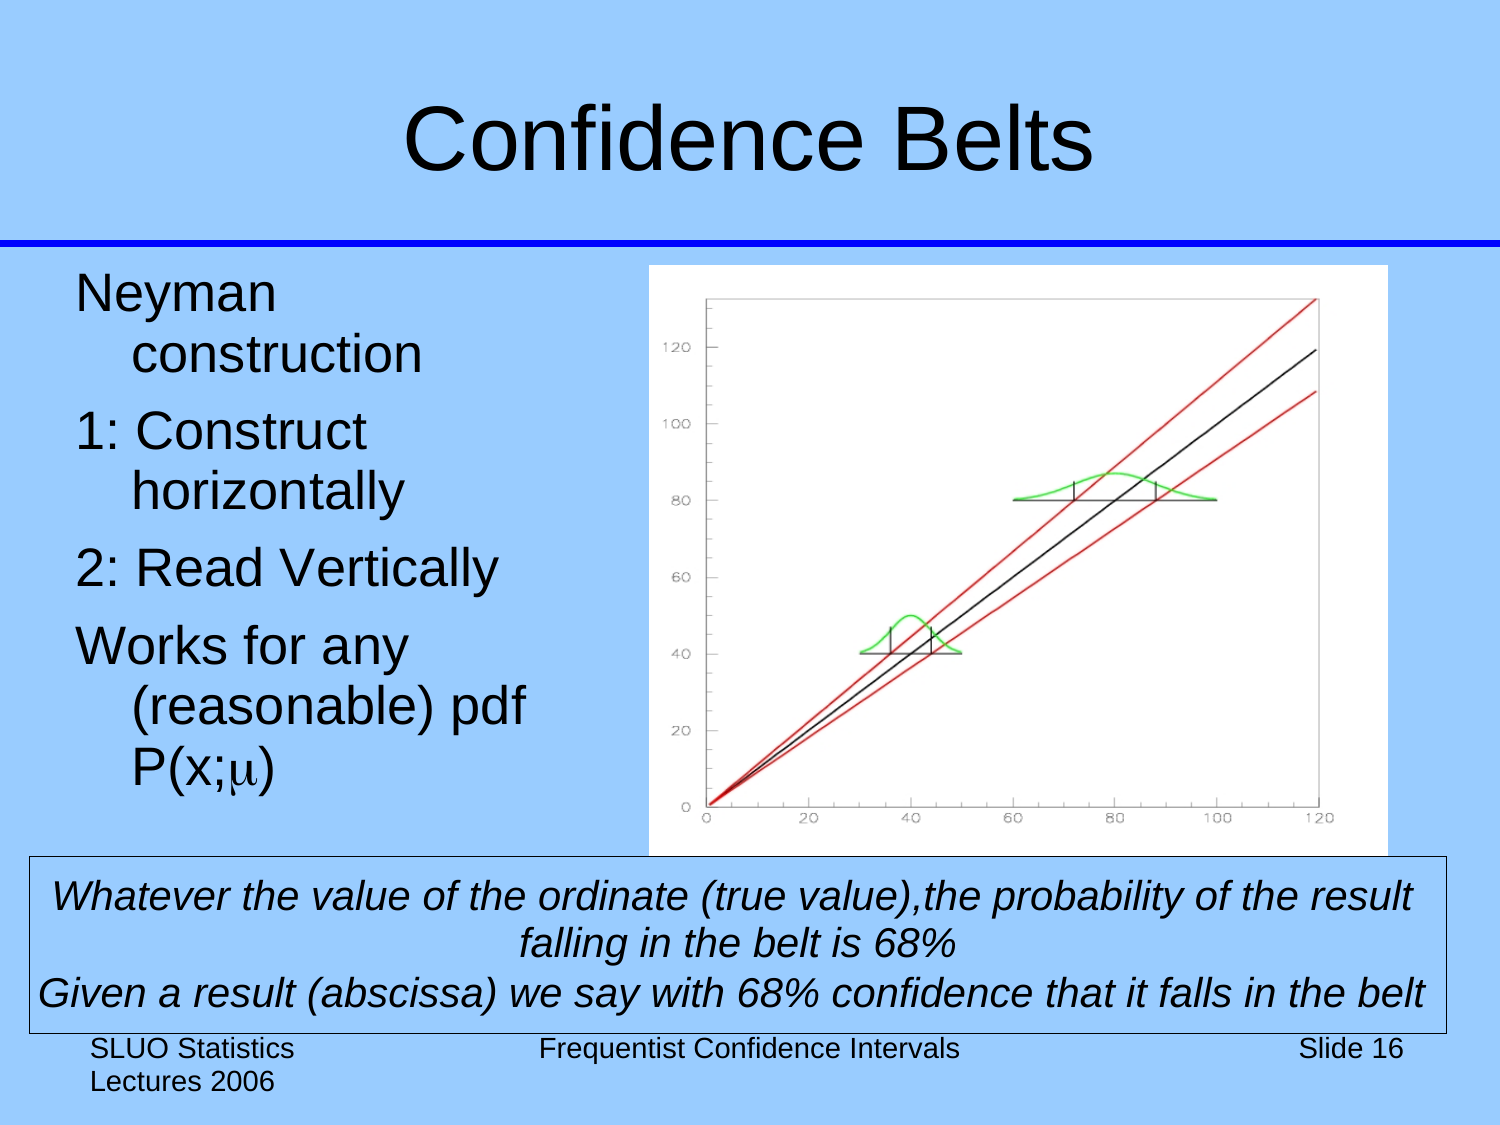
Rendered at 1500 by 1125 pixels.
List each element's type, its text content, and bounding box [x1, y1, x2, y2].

text_box Whatever the value of the ordinate (true value),the probability of the result falling in the belt is 68% Given a result (abscissa) we say with 68% confidence that it falls in the belt [29, 856, 1447, 1034]
title Confidence Belts [75, 45, 1426, 233]
list Neyman construction 1: Construct horizontally 2: Read Vertically Works for any (reasonable) pdf P(x;m) [75, 262, 532, 856]
picture [649, 265, 1388, 856]
